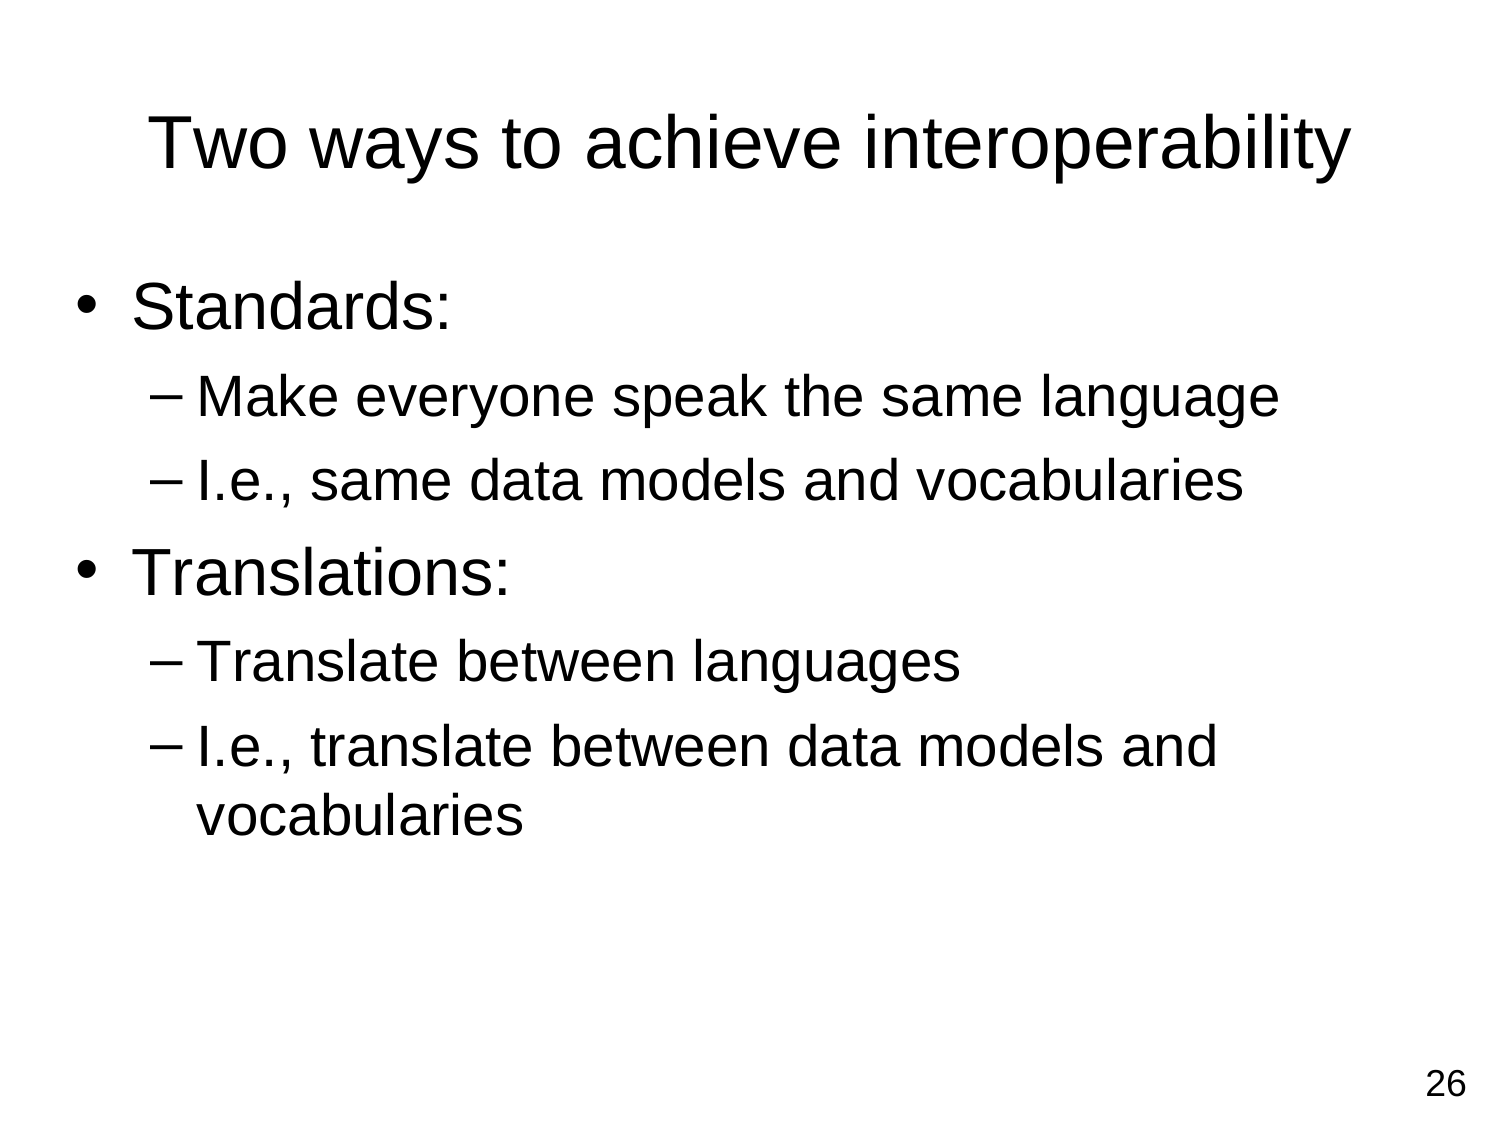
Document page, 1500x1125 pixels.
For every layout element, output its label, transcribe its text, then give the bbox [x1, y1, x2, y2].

title Two ways to achieve interoperability [75, 44, 1425, 233]
list Standards: Make everyone speak the same language I.e., same data models and vocabularies Translations: Translate between languages I.e., translate between data models and vocabularies [75, 263, 1395, 916]
